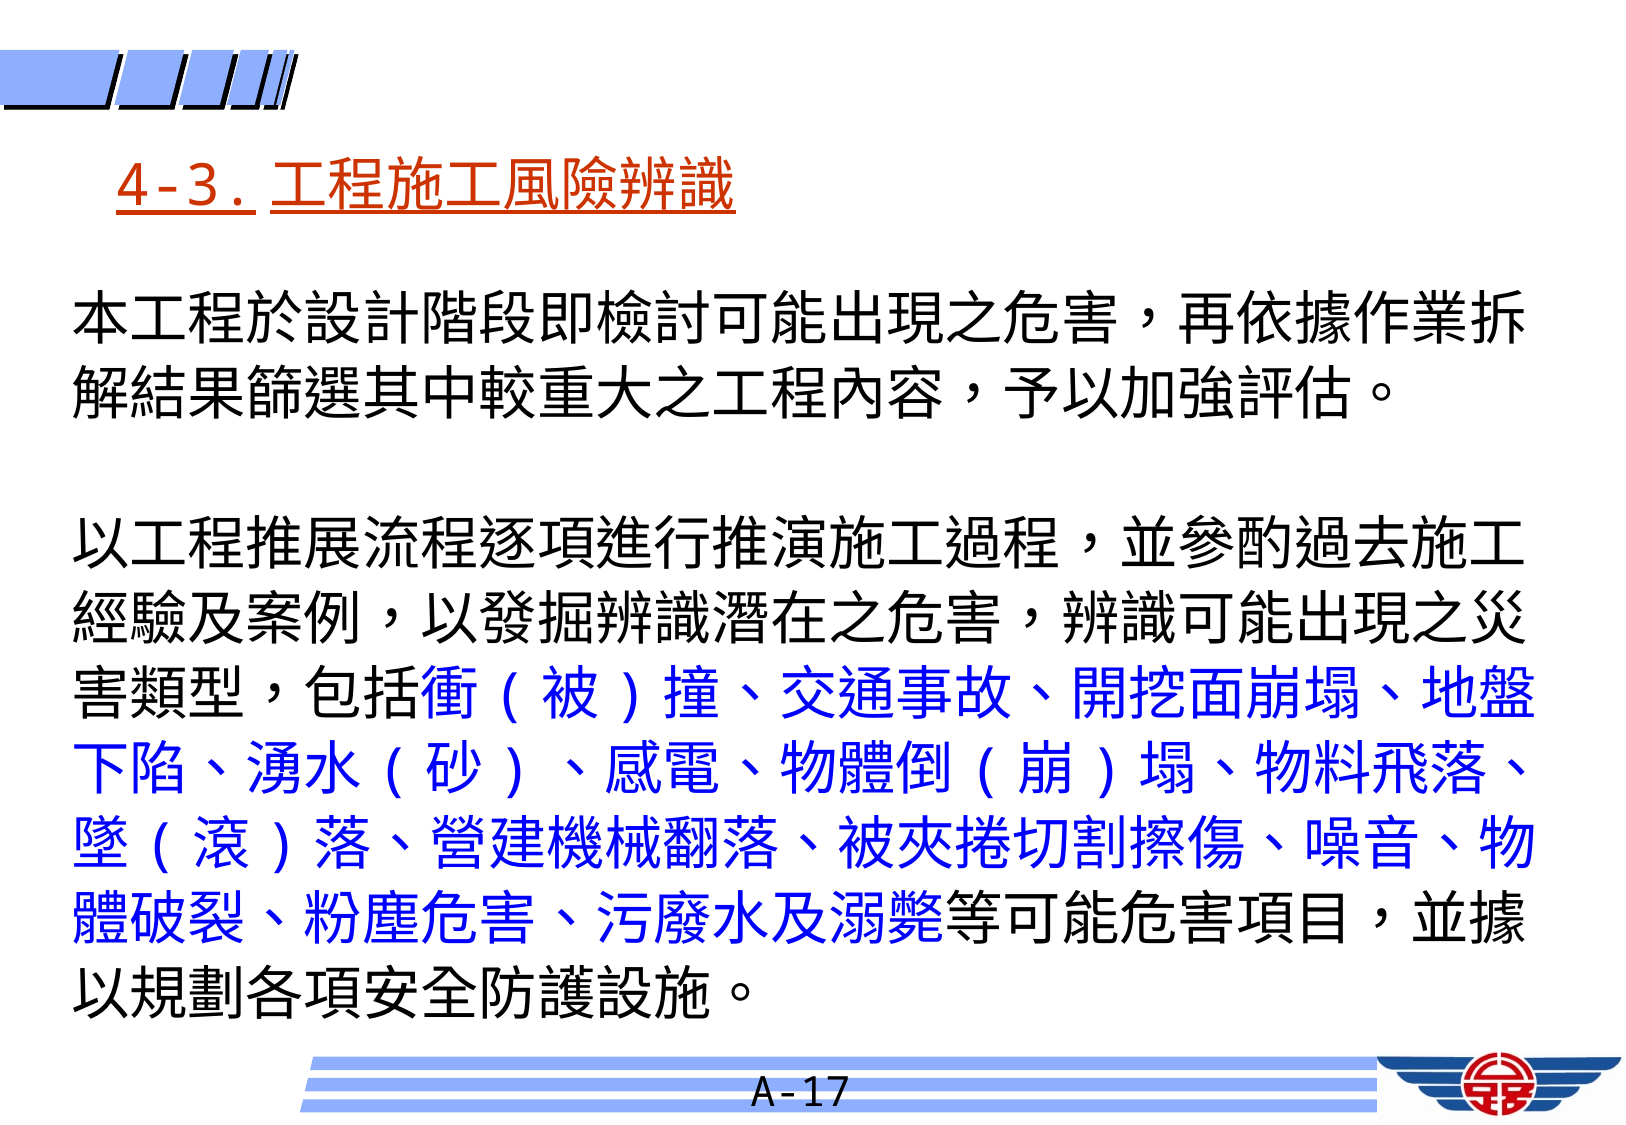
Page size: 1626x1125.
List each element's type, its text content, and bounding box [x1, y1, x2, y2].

text_box 本工程於設計階段即檢討可能出現之危害，再依據作業拆解結果篩選其中較重大之工程內容，予以加強評估。 以工程推展流程逐項進行推演施工過程，並參酌過去施工經驗及案例，以發掘辨識潛在之危害，辨識可能出現之災害類型，包括衝(被)撞、交通事故、開挖面崩塌、地盤下陷、湧水(砂)、感電、物體倒(崩)塌、物料飛落、墜(滾)落、營建機械翻落、被夾捲切割擦傷、噪音、物體破裂、粉塵危害、污廢水及溺斃等可能危害項目，並據以規劃各項安全防護設施。 [56, 268, 1561, 1033]
text_box 4-3.工程施工風險辨識 [100, 139, 810, 253]
